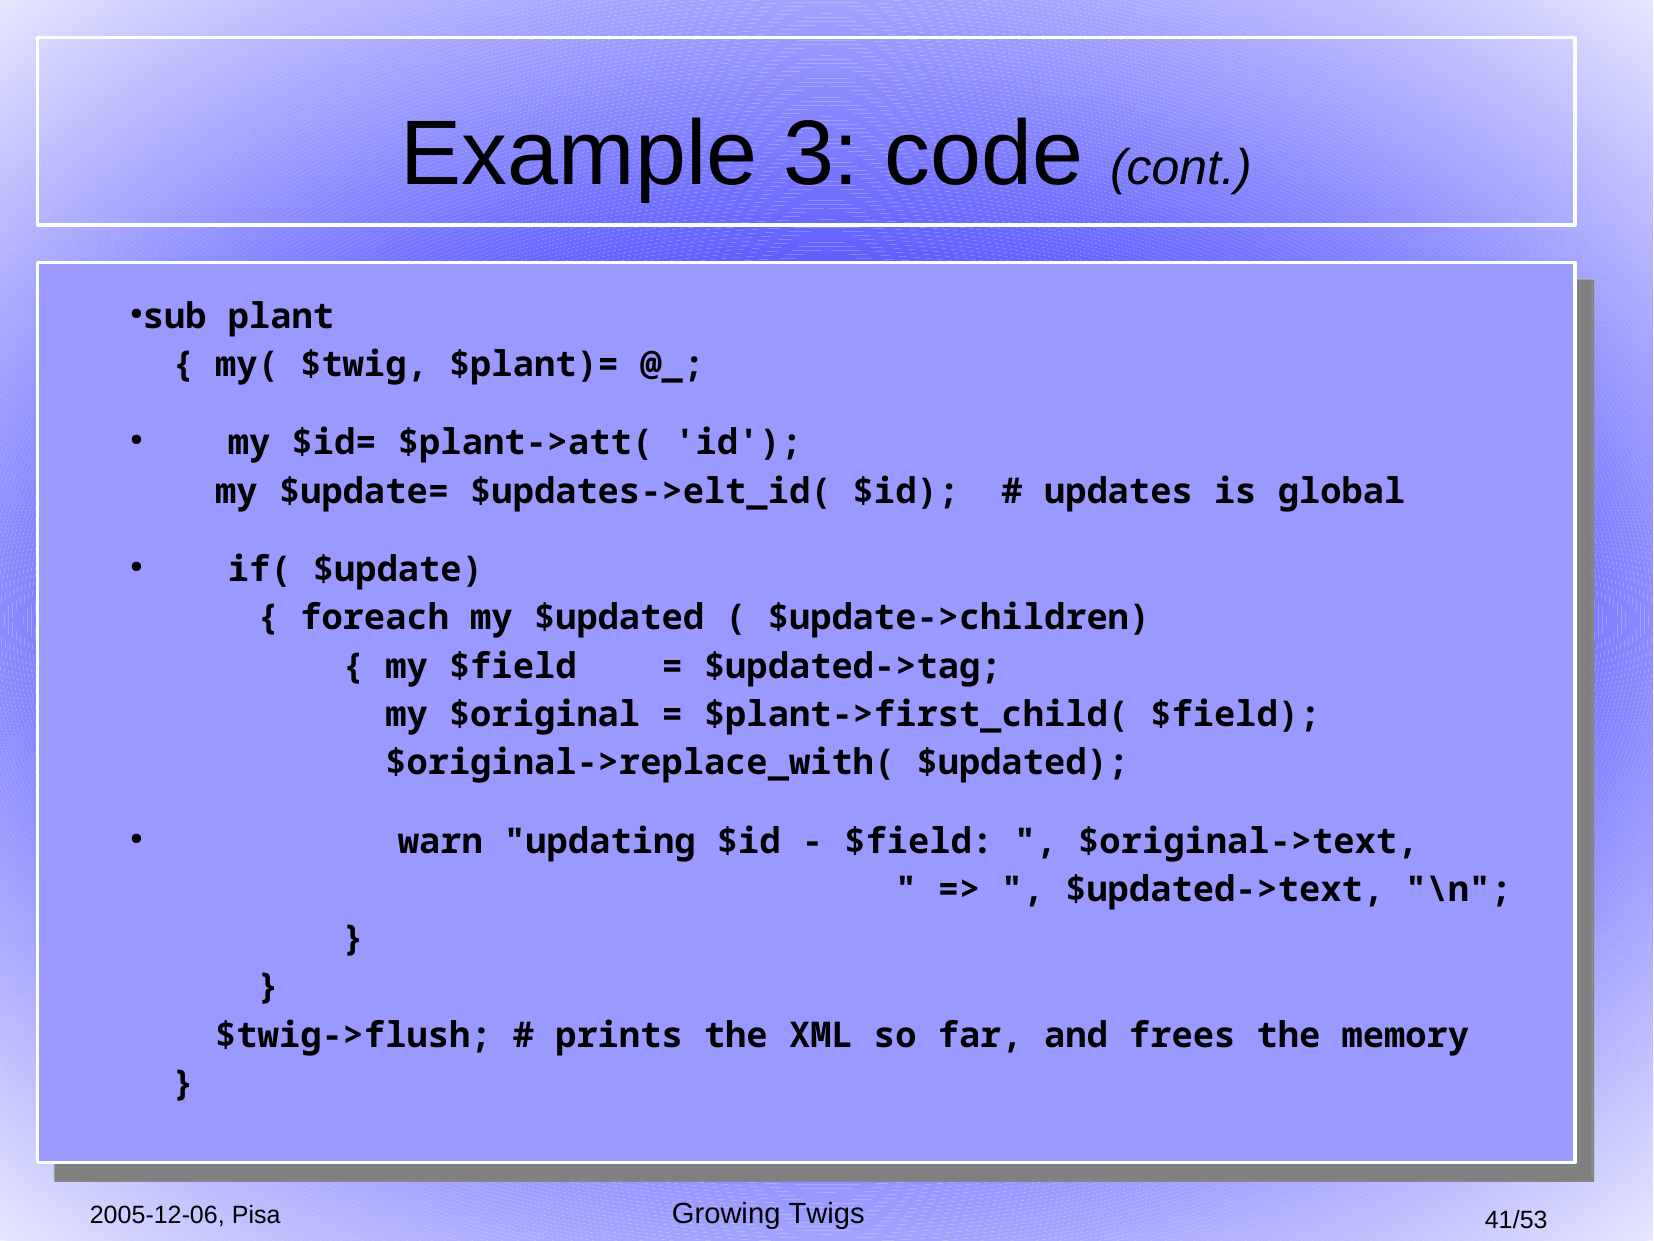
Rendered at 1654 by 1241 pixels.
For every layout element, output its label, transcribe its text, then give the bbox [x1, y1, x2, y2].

list sub plant { my( $twig, $plant)= @_; my $id= $plant->att( 'id'); my $update= $updates->elt_id( $id); # updates is global if( $update) { foreach my $updated ( $update->children) { my $field = $updated->tag; my $original = $plant->first_child( $field); $original->replace_with( $updated); warn "updating $id - $field: ", $original->text, " => ", $updated->text, "\n"; } } $twig->flush; # prints the XML so far, and frees the memory } [82, 290, 1571, 1109]
title Example 3: code (cont.) [82, 49, 1571, 257]
